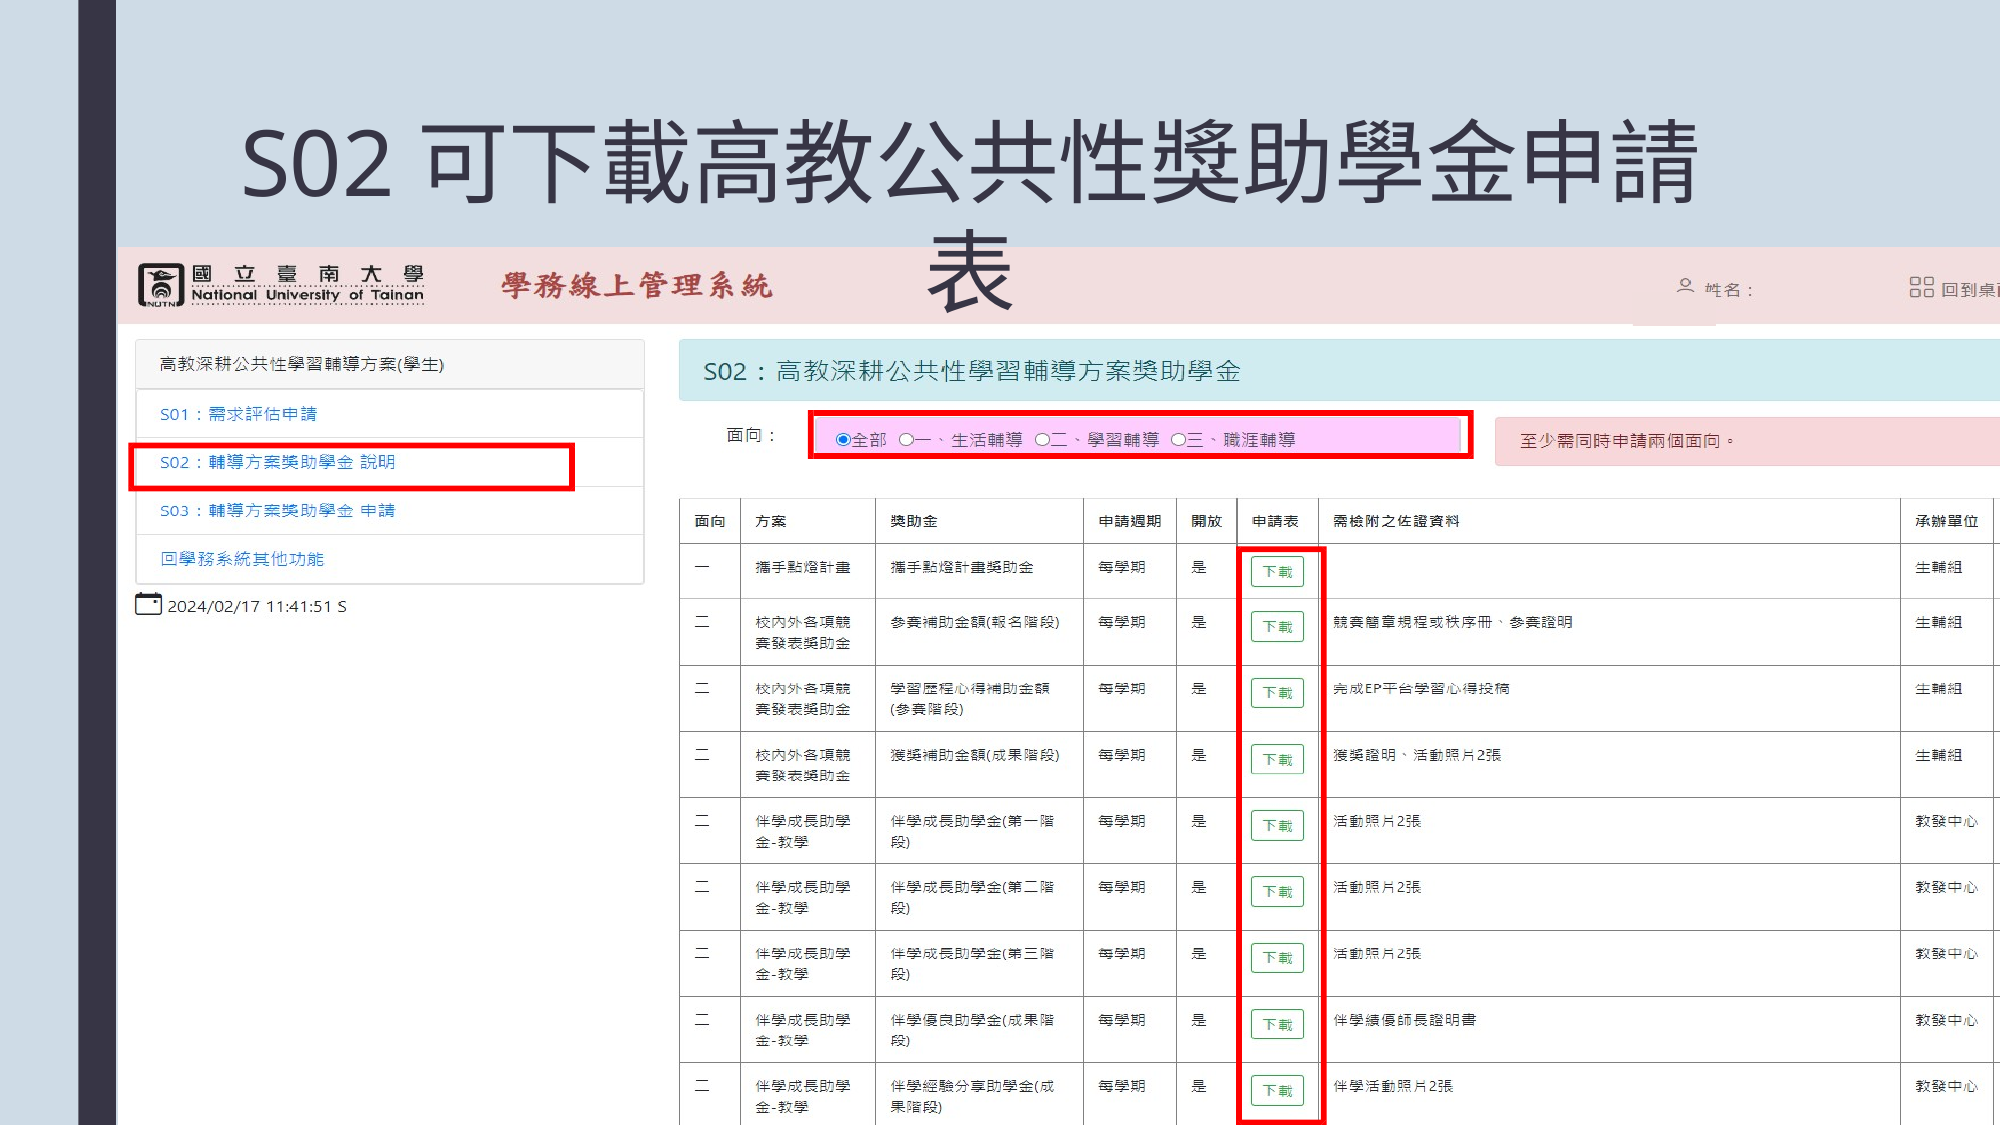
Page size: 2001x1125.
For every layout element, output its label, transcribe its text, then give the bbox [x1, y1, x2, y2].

text_box [118, 247, 2000, 1125]
title S02可下載高教公共性獎助學金申請表 [237, 102, 1778, 218]
